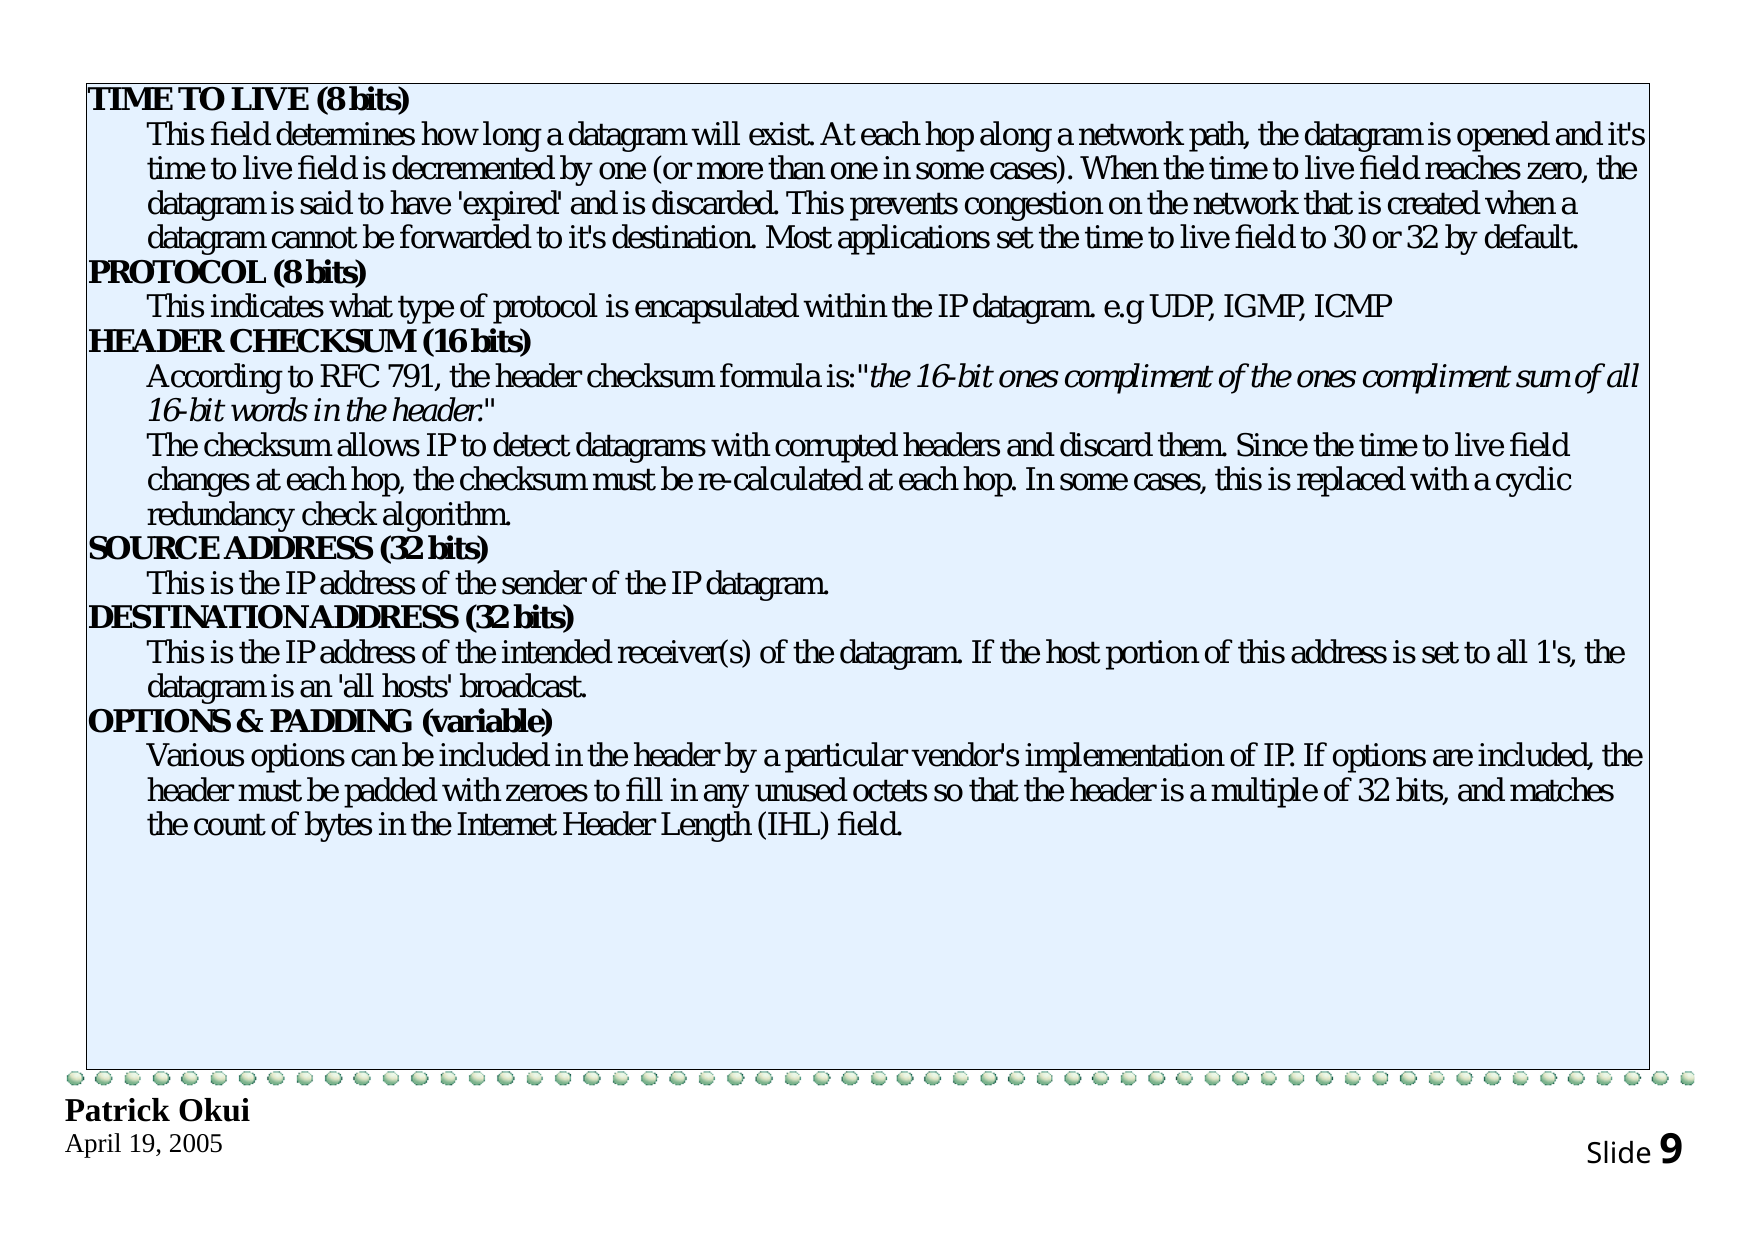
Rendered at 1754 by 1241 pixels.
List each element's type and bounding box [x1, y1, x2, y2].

picture [59, 1070, 1695, 1087]
